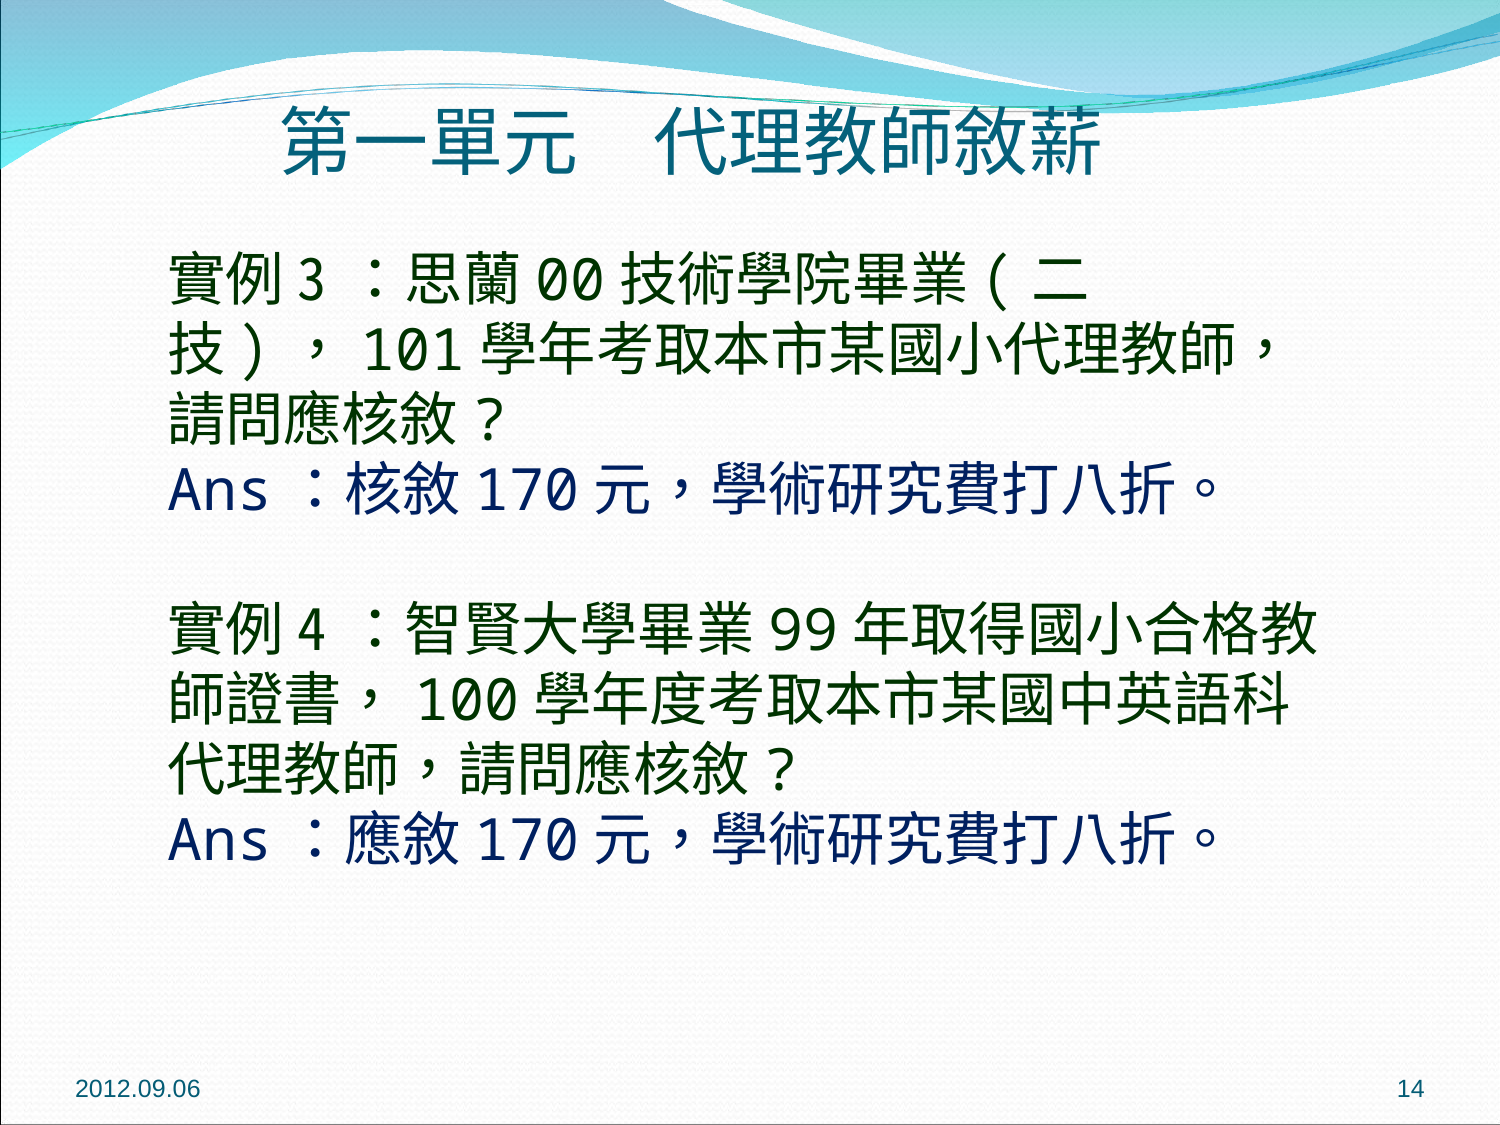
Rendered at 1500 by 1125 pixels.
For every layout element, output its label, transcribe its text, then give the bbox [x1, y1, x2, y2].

text_box 2012.09.06 [74, 1042, 426, 1103]
text_box 實例3：思蘭00技術學院畢業(二技)，101學年考取本市某國小代理教師，請問應核敘? Ans：核敘170元，學術研究費打八折。 實例4：智賢大學畢業99年取得國小合格教師證書，100學年度考取本市某國中英語科代理教師，請問應核敘? Ans：應敘170元，學術研究費打八折。 [152, 234, 1348, 880]
text_box <number> [1299, 1042, 1426, 1103]
text_box 第一單元 代理教師敘薪 [53, 34, 1329, 185]
picture [0, 0, 1500, 1125]
